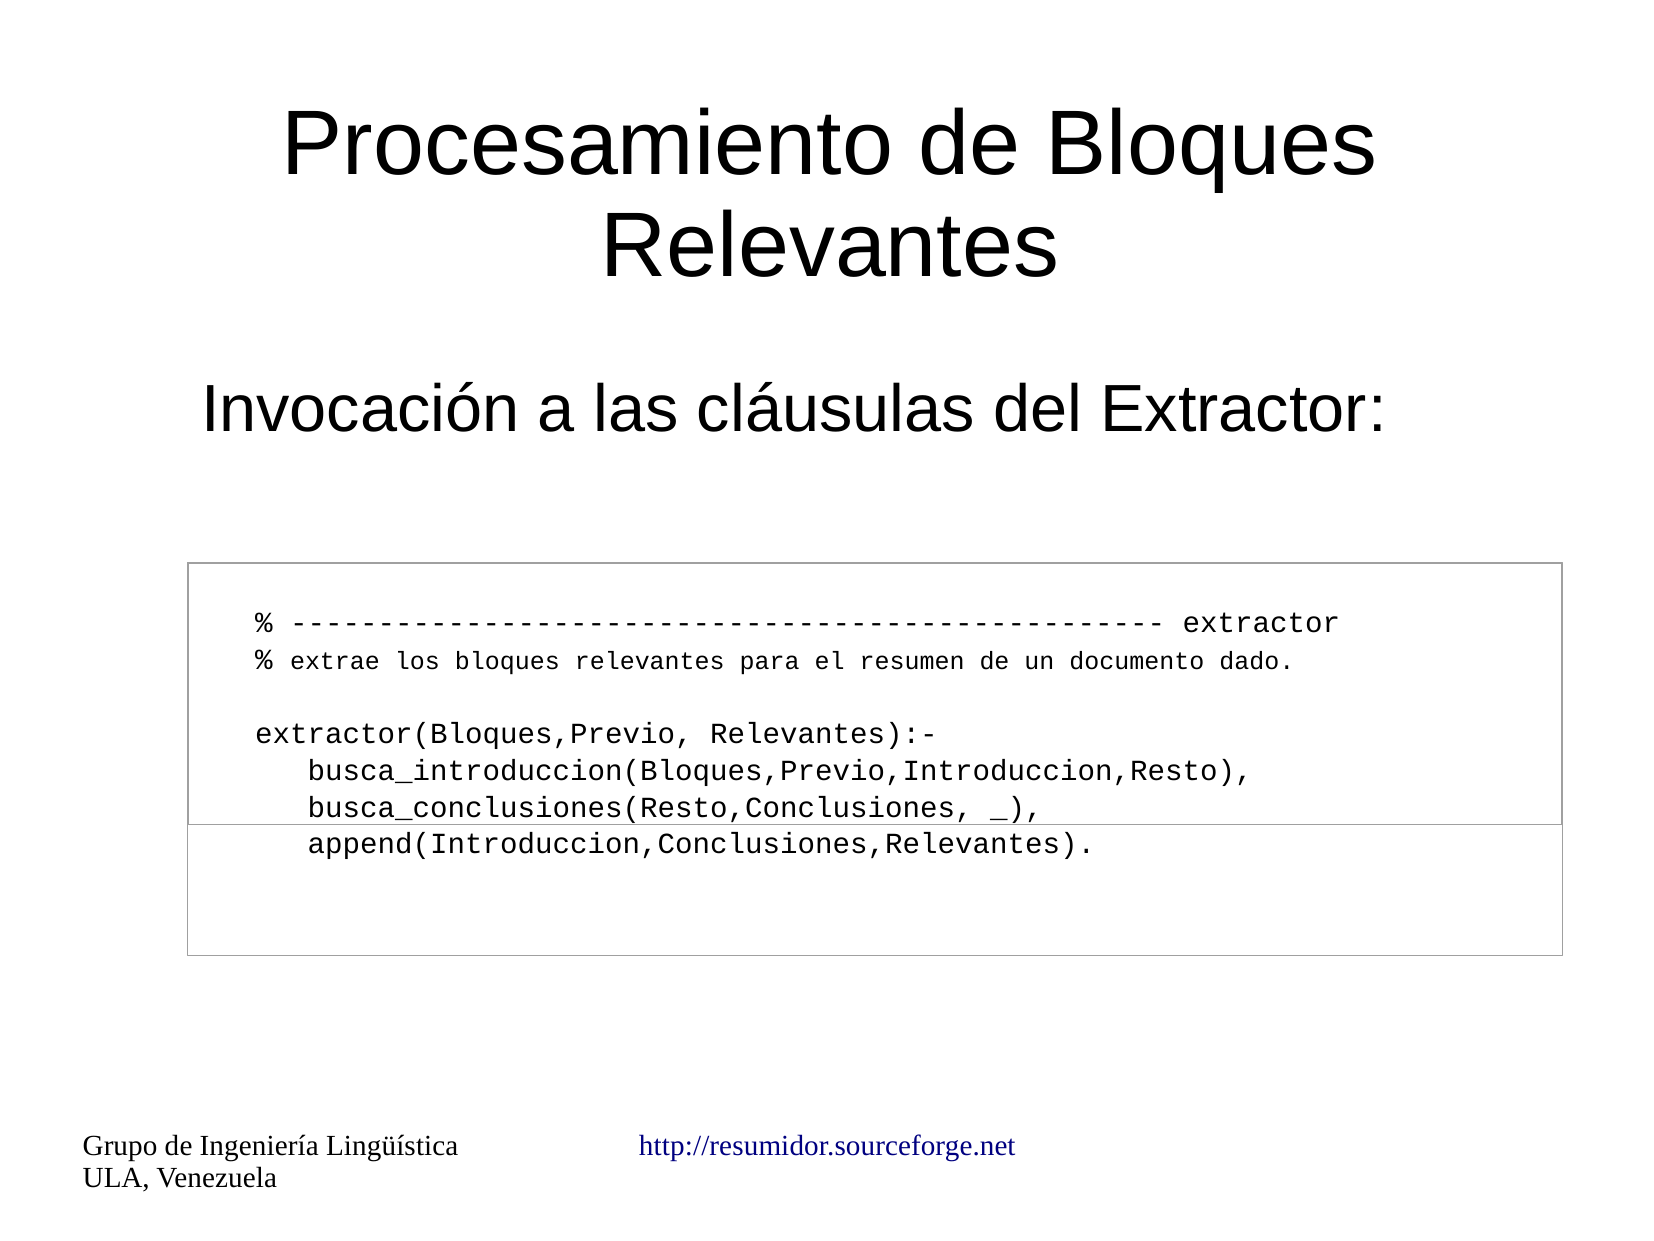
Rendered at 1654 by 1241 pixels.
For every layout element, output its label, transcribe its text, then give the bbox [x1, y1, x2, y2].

list Invocación a las cláusulas del Extractor: [150, 363, 1456, 529]
text_box % -------------------------------------------------- extractor % extrae los bloques relevantes para el resumen de un documento dado. extractor(Bloques,Previo, Relevantes):- busca_introduccion(Bloques,Previo,Introduccion,Resto), busca_conclusiones(Resto,Conclusiones, _), append(Introduccion,Conclusiones,Relevantes). [202, 564, 1548, 824]
title Procesamiento de Bloques Relevantes [225, 83, 1436, 304]
text_box % -------------------------------------------------- extractor % extrae los bloques relevantes para el resumen de un documento dado. extractor(Bloques,Previo, Relevantes):- busca_introduccion(Bloques,Previo,Introduccion,Resto), busca_conclusiones(Resto,Conclusiones, _), append(Introduccion,Conclusiones,Relevantes). [202, 956, 1548, 1150]
text_box % -------------------------------------------------- extractor % extrae los bloques relevantes para el resumen de un documento dado. extractor(Bloques,Previo, Relevantes):- busca_introduccion(Bloques,Previo,Introduccion,Resto), busca_conclusiones(Resto,Conclusiones, _), append(Introduccion,Conclusiones,Relevantes). [202, 825, 1548, 955]
